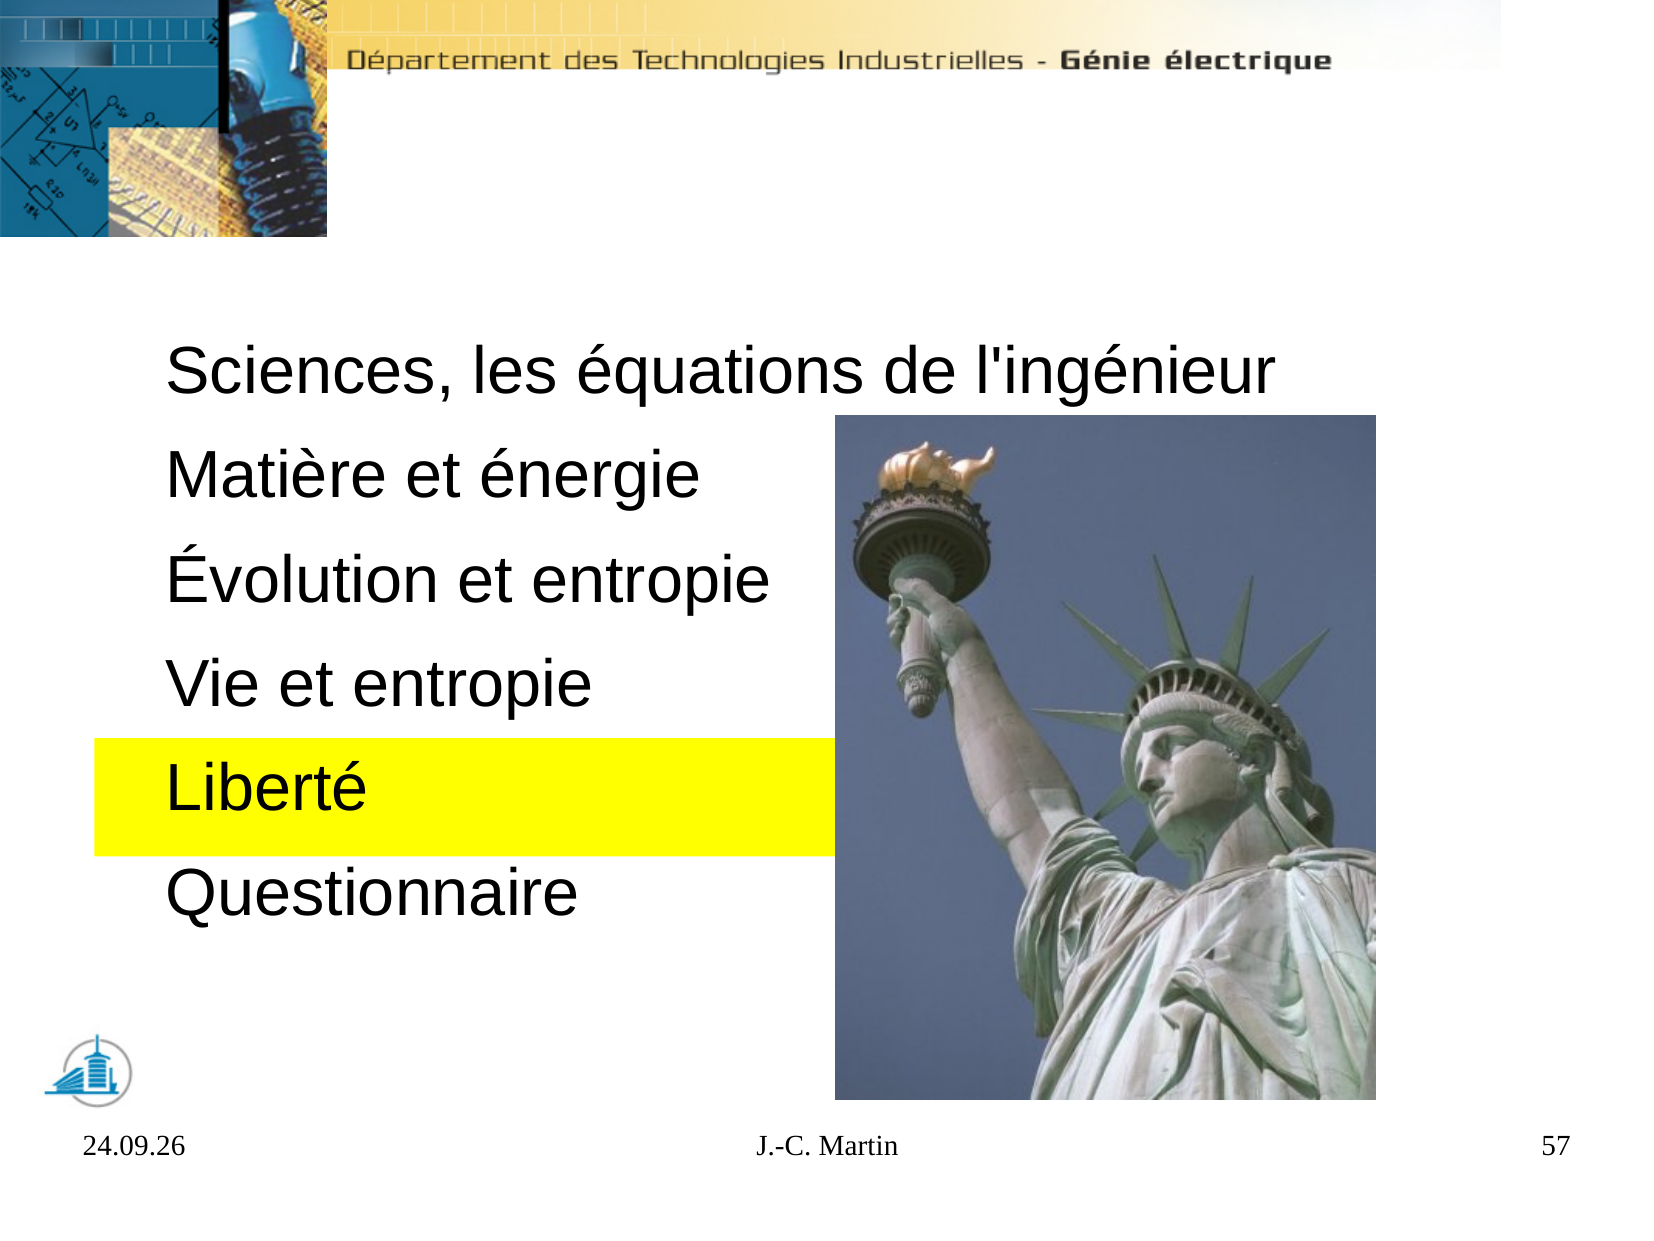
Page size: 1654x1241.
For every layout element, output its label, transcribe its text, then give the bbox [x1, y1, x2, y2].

picture [835, 415, 1376, 1100]
text_box [94, 738, 147, 857]
picture [0, 0, 1501, 237]
list Sciences, les équations de l'ingénieur Matière et énergie Évolution et entropie Vie et entropie Liberté Questionnaire [147, 333, 1506, 1063]
picture [37, 1025, 138, 1111]
